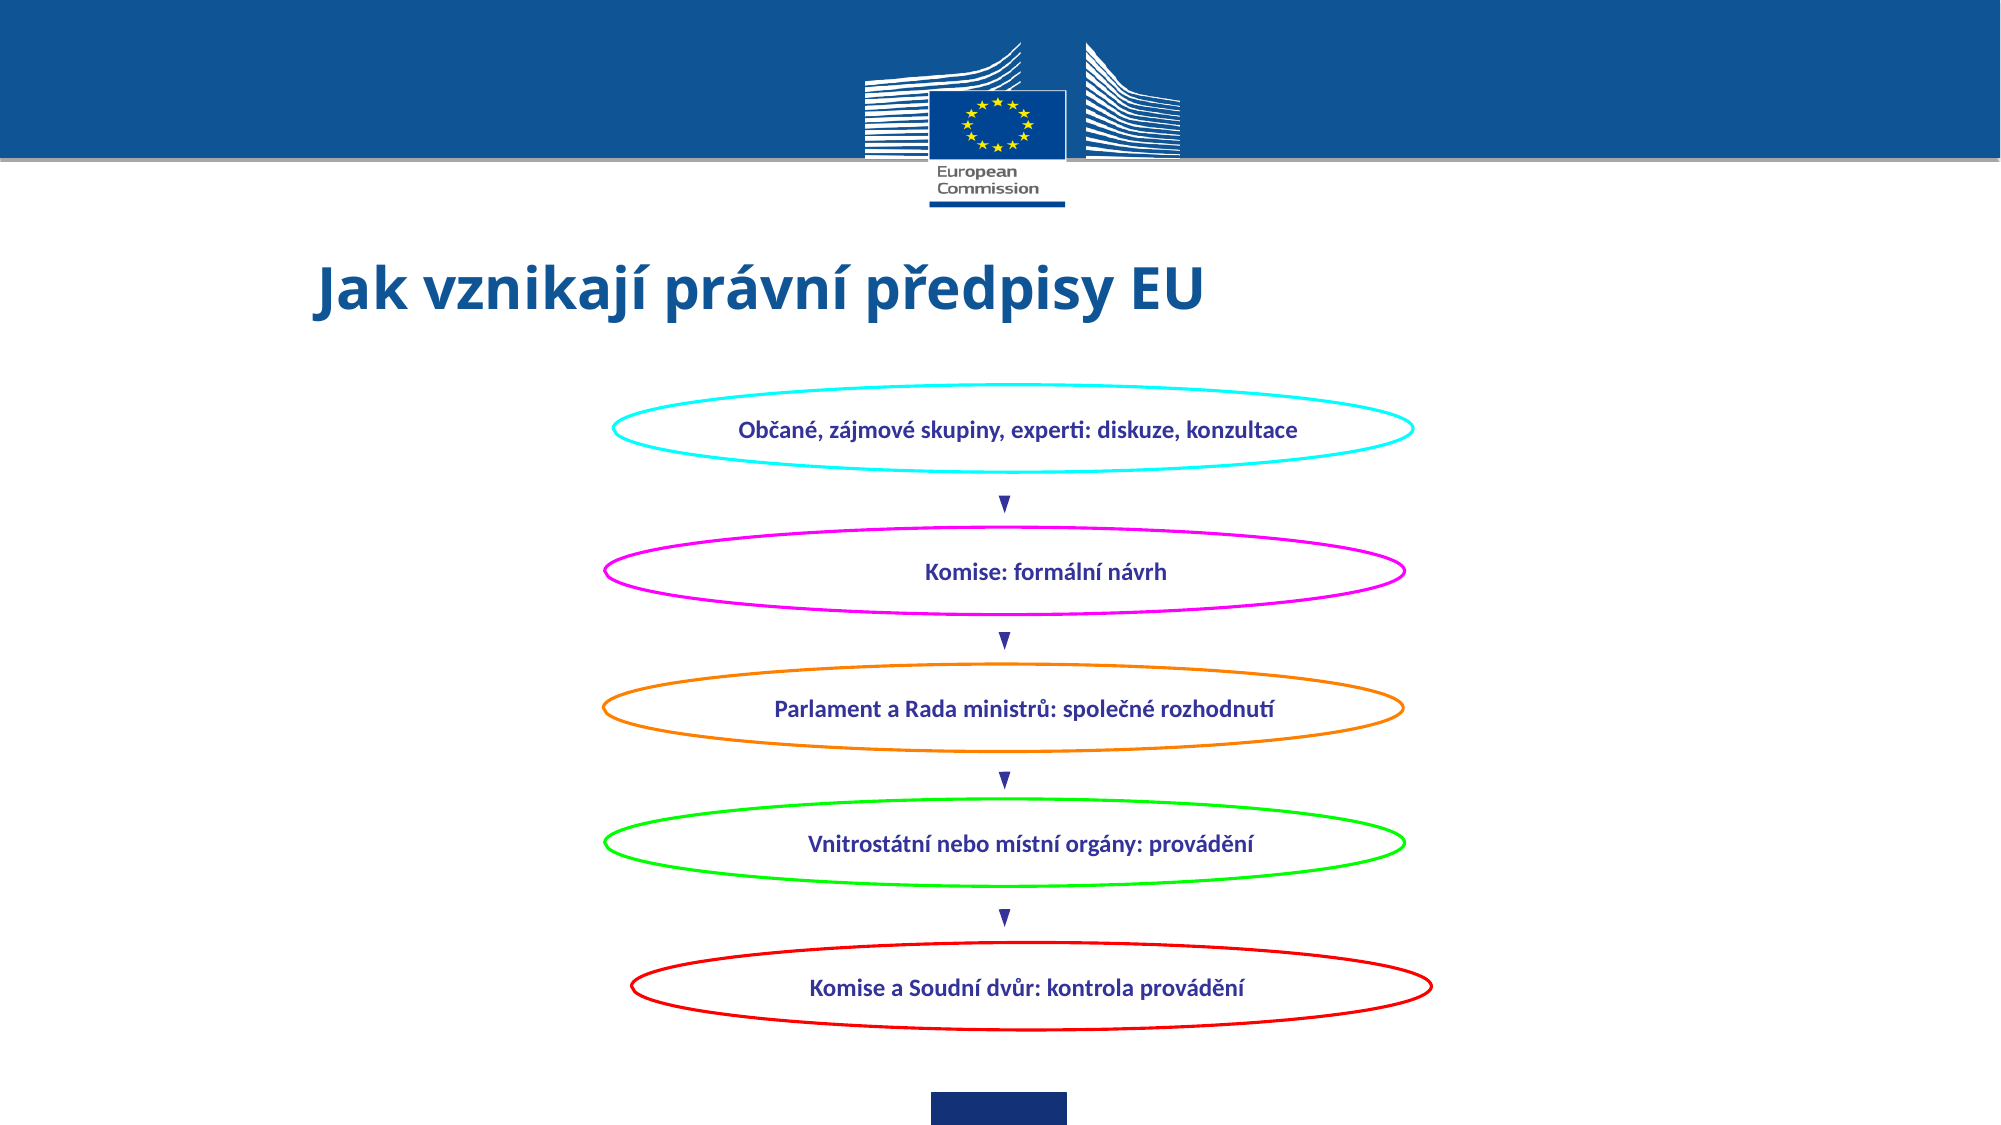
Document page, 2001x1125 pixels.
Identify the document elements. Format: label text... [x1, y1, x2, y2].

text_box [604, 549, 656, 593]
text_box Komise a Soudní dvůr: kontrola provádění [634, 955, 1421, 1017]
text_box Vnitrostátní nebo místní orgány: provádění [638, 811, 1425, 874]
text_box [728, 798, 1282, 811]
text_box Komise a Soudní dvůr: kontrola provádění [634, 994, 725, 1017]
text_box Komise: formální návrh [656, 540, 1443, 602]
text_box Parlament a Rada ministrů: společné rozhodnutí [634, 677, 1422, 739]
text_box [736, 460, 1290, 473]
text_box [723, 602, 1286, 615]
text_box Komise a Soudní dvůr: kontrola provádění [1334, 955, 1421, 974]
text_box [721, 527, 1289, 540]
text_box [735, 384, 1292, 397]
text_box [603, 690, 634, 725]
text_box Jak vznikají právní předpisy EU [303, 244, 1508, 328]
text_box [723, 739, 1284, 752]
text_box [719, 664, 1288, 677]
text_box Komise a Soudní dvůr: kontrola provádění [634, 955, 729, 978]
text_box [604, 825, 638, 861]
text_box [613, 417, 625, 439]
text_box [726, 874, 1283, 887]
text_box Občané, zájmové skupiny, experti: diskuze, konzultace [625, 397, 1413, 460]
text_box Komise a Soudní dvůr: kontrola provádění [1338, 999, 1421, 1017]
